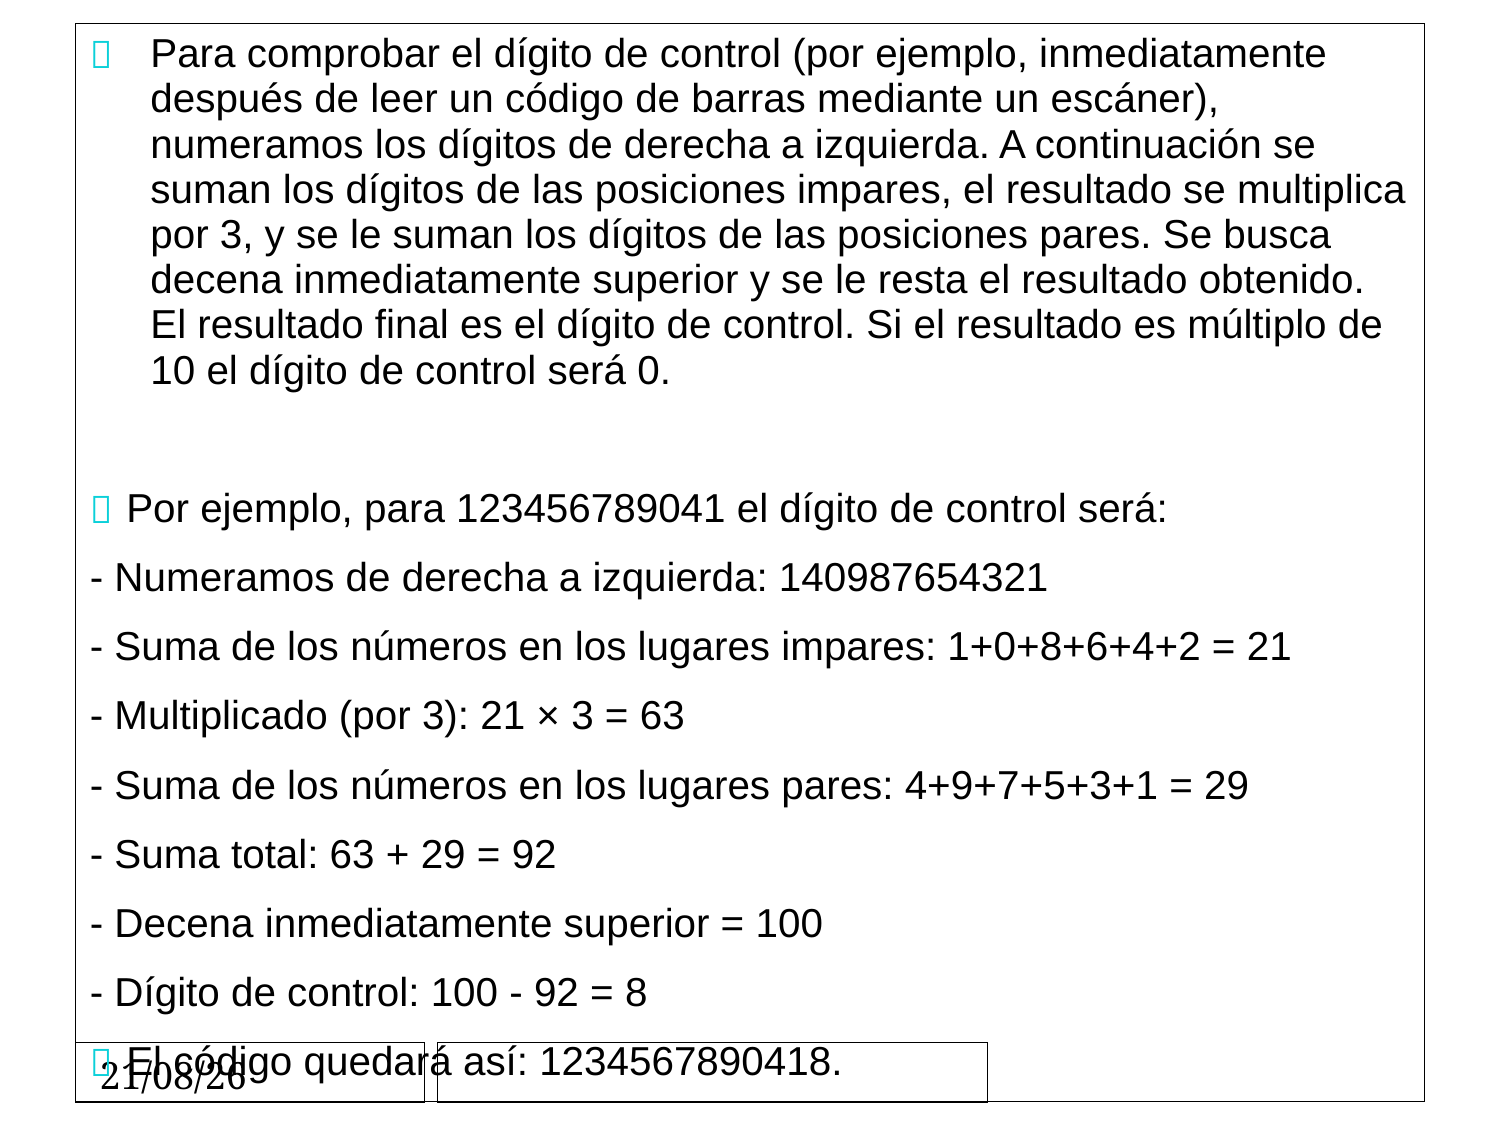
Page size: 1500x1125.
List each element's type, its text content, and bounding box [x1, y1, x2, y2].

list Para comprobar el dígito de control (por ejemplo, inmediatamente después de leer un código de barras mediante un escáner), numeramos los dígitos de derecha a izquierda. A continuación se suman los dígitos de las posiciones impares, el resultado se multiplica por 3, y se le suman los dígitos de las posiciones pares. Se busca decena inmediatamente superior y se le resta el resultado obtenido. El resultado final es el dígito de control. Si el resultado es múltiplo de 10 el dígito de control será 0. Por ejemplo, para 123456789041 el dígito de control será: - Numeramos de derecha a izquierda: 140987654321 - Suma de los números en los lugares impares: 1+0+8+6+4+2 = 21 - Multiplicado (por 3): 21 × 3 = 63 - Suma de los números en los lugares pares: 4+9+7+5+3+1 = 29 - Suma total: 63 + 29 = 92 - Decena inmediatamente superior = 100 - Dígito de control: 100 - 92 = 8 El código quedará así: 1234567890418. [75, 23, 1425, 1102]
